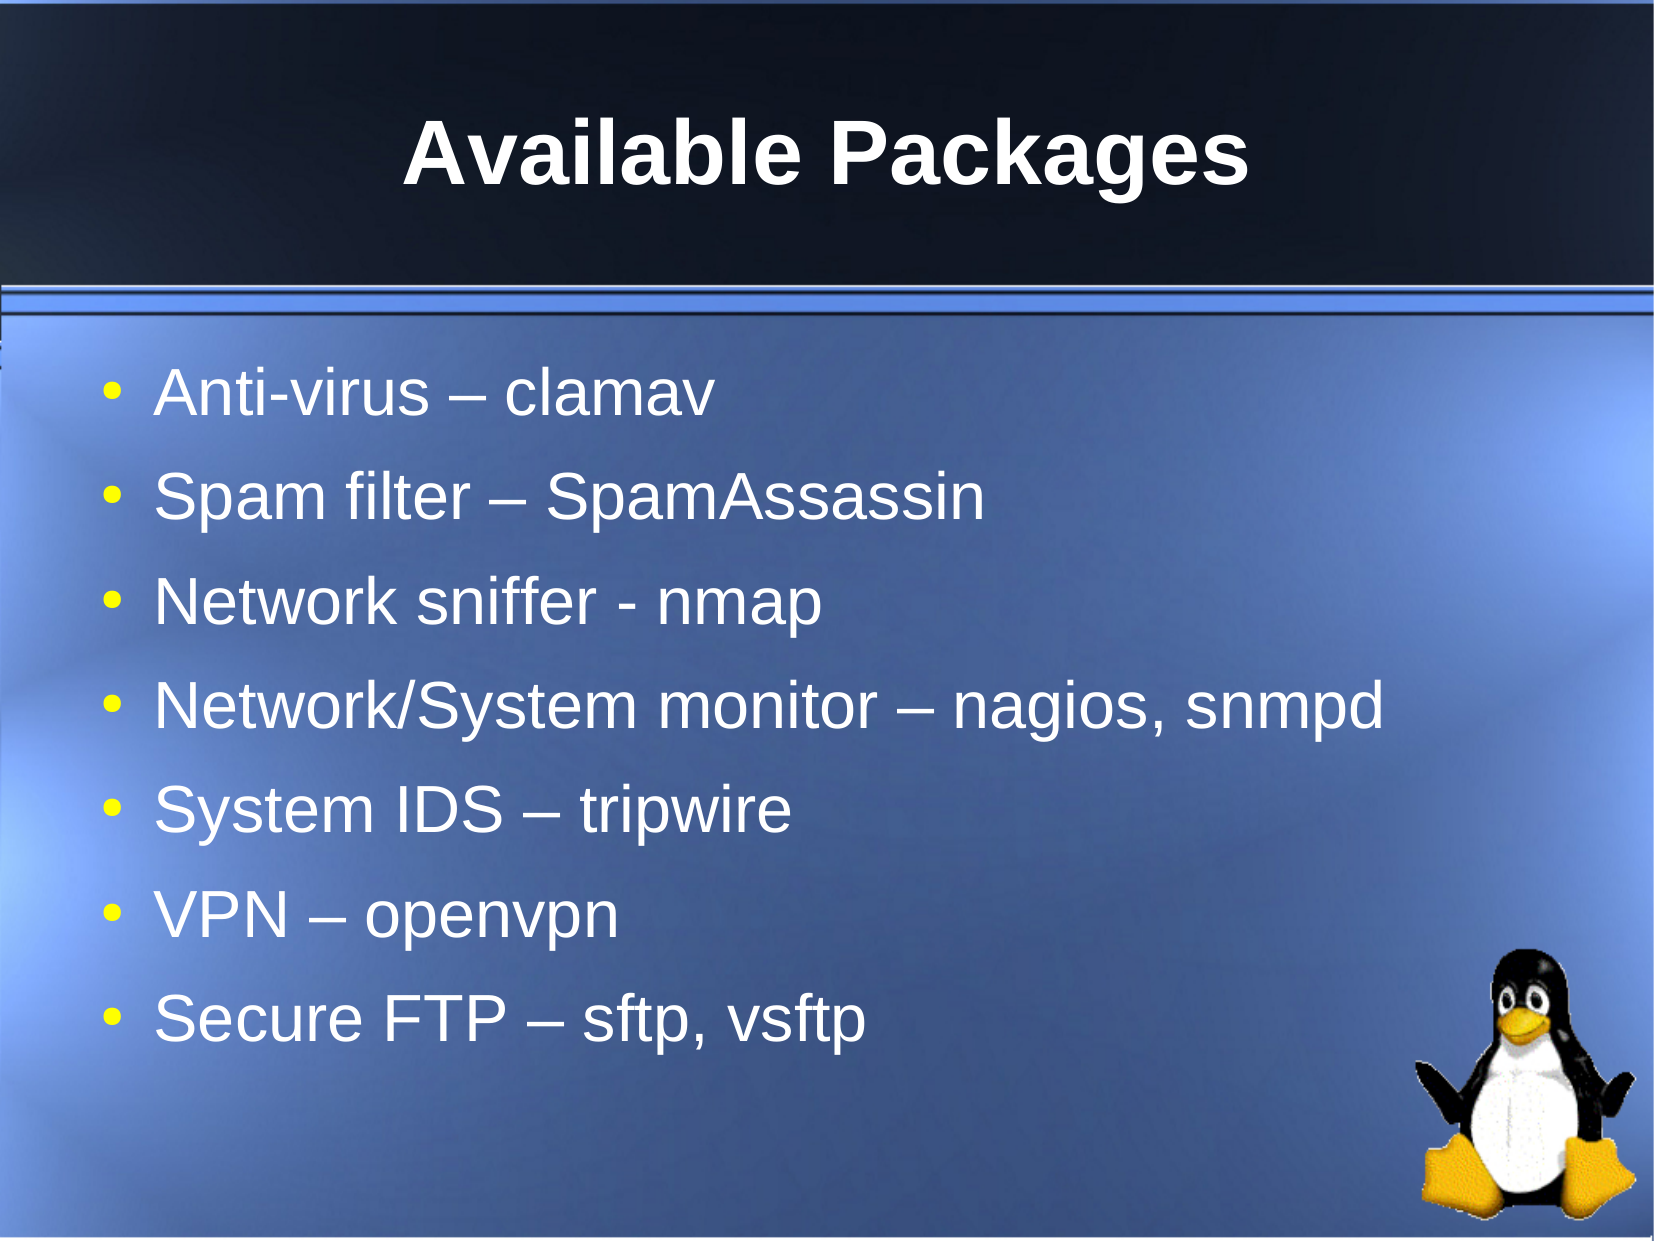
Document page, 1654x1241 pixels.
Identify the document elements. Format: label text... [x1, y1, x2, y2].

picture [0, 0, 1654, 1241]
list Anti-virus – clamav Spam filter – SpamAssassin Network sniffer - nmap Network/System monitor – nagios, snmpd System IDS – tripwire VPN – openvpn Secure FTP – sftp, vsftp [82, 355, 1571, 1055]
title Available Packages [82, 56, 1571, 250]
